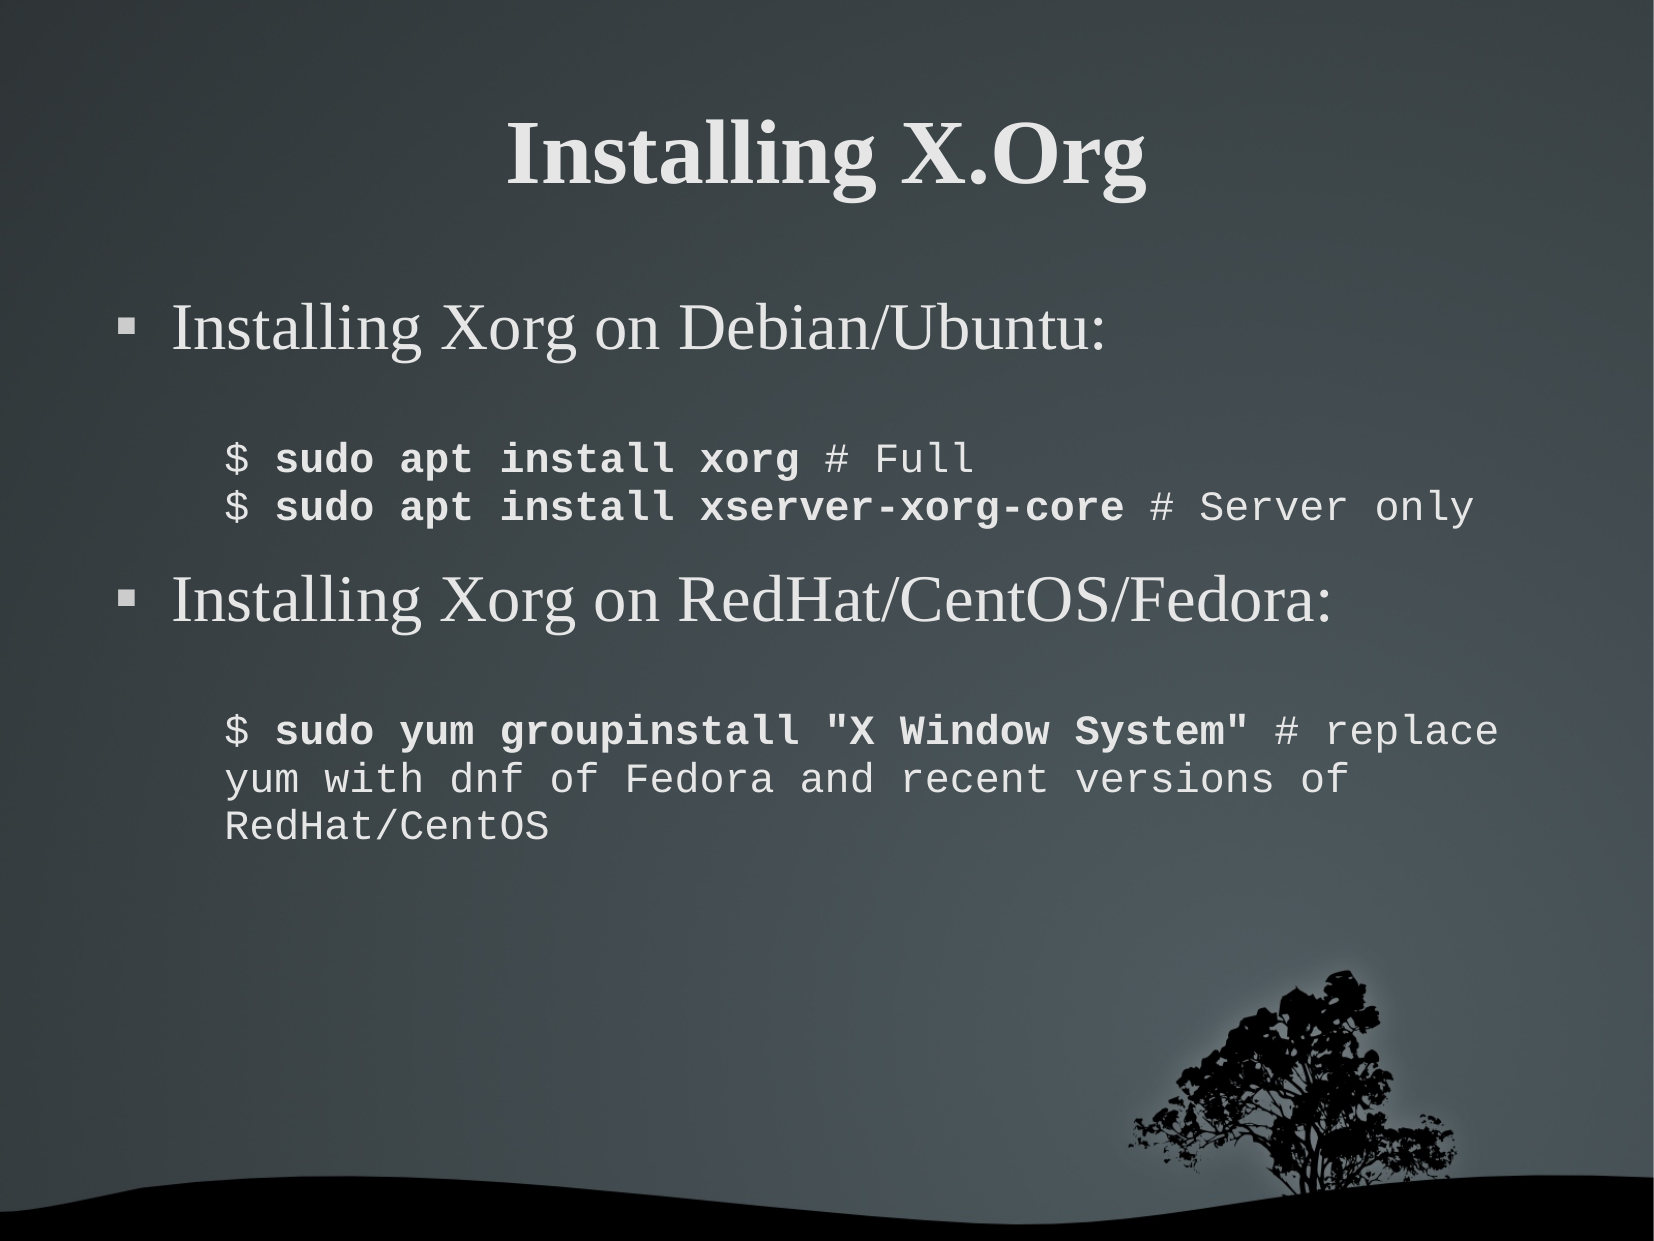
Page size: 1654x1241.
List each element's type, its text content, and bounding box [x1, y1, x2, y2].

title Installing X.Org [82, 49, 1571, 257]
picture [0, 0, 1654, 1241]
list Installing Xorg on Debian/Ubuntu: $ sudo apt install xorg # Full $ sudo apt install xserver-xorg-core # Server only Installing Xorg on RedHat/CentOS/Fedora: $ sudo yum groupinstall "X Window System" # replace yum with dnf of Fedora and recent versions of RedHat/CentOS [82, 290, 1571, 1109]
